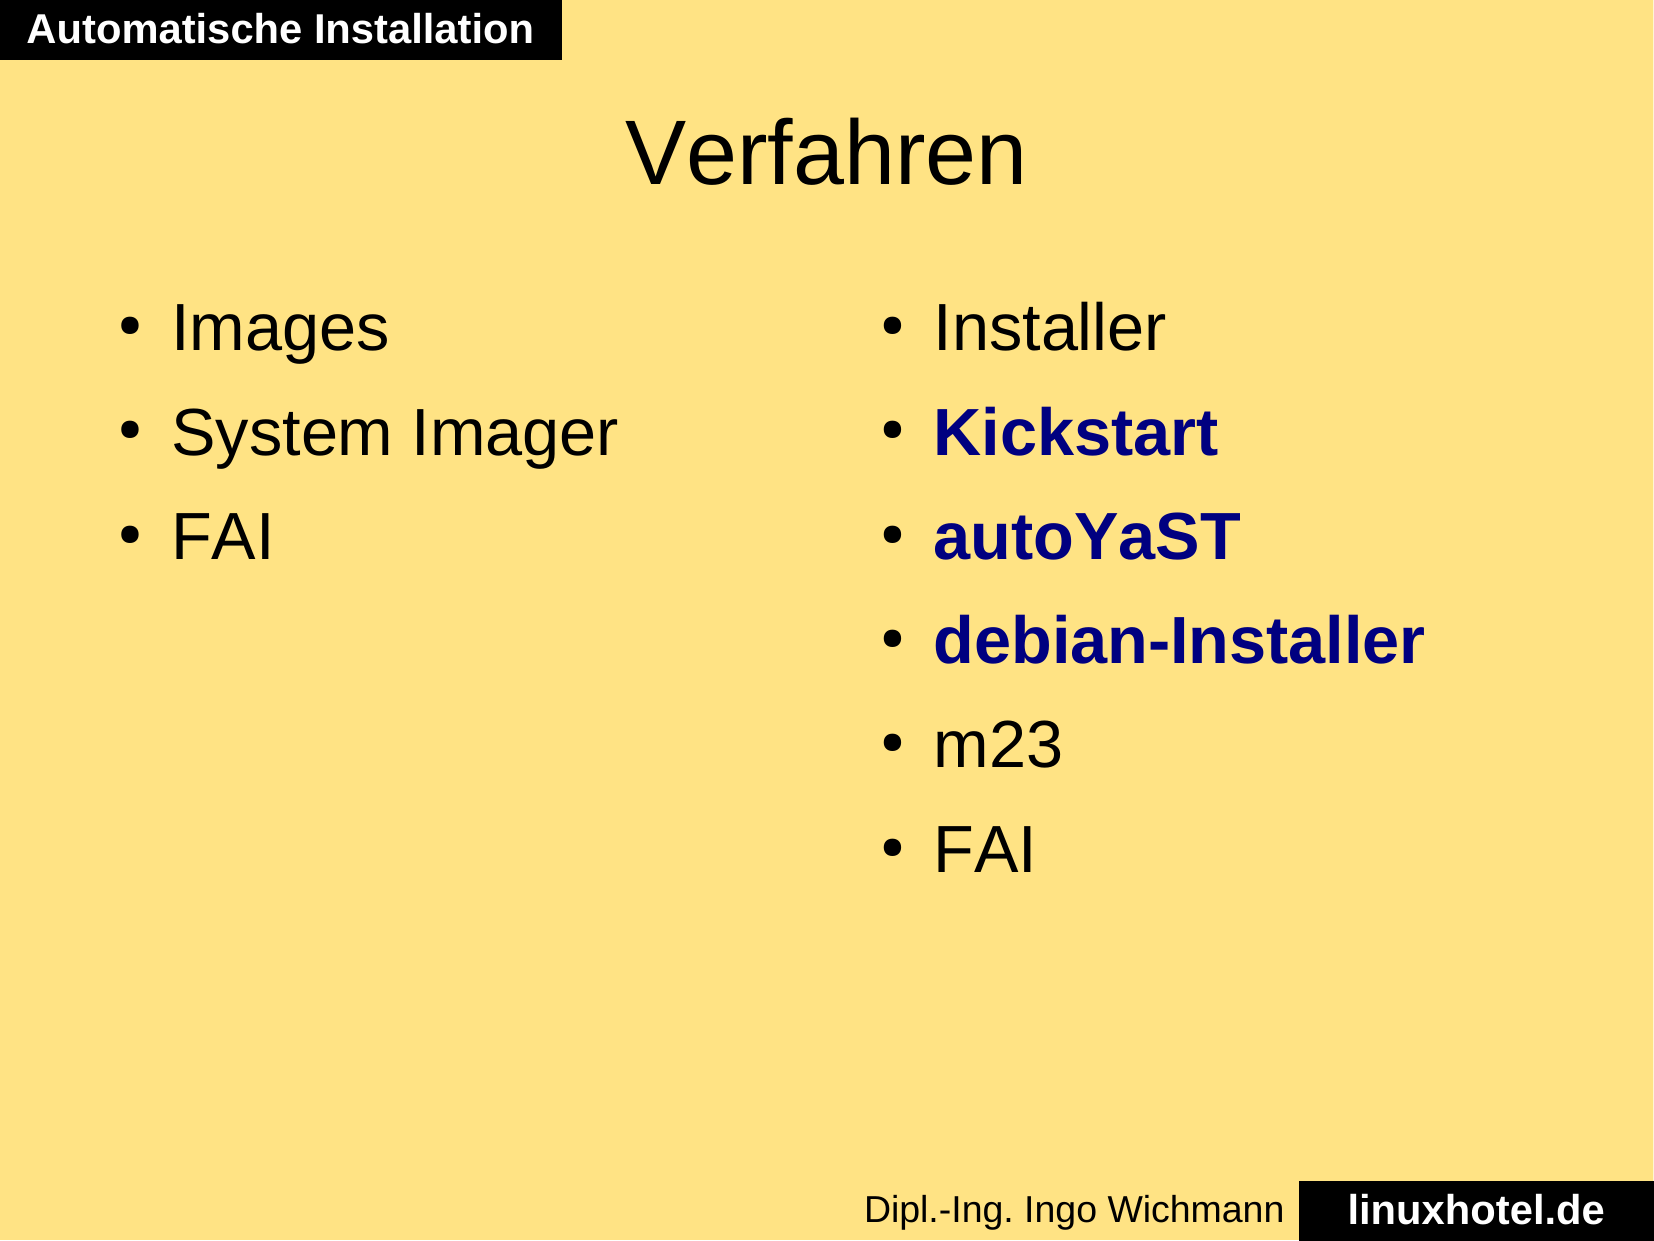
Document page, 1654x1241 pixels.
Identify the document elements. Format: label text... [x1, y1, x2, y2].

list Images System Imager FAI [82, 290, 809, 1109]
title Verfahren [82, 49, 1571, 257]
text_box Dipl.-Ing. Ingo Wichmann [849, 1181, 1300, 1238]
list Installer Kickstart autoYaST debian-Installer m23 FAI [845, 290, 1572, 1109]
text_box linuxhotel.de [1299, 1181, 1654, 1241]
text_box Automatische Installation [0, 0, 562, 60]
